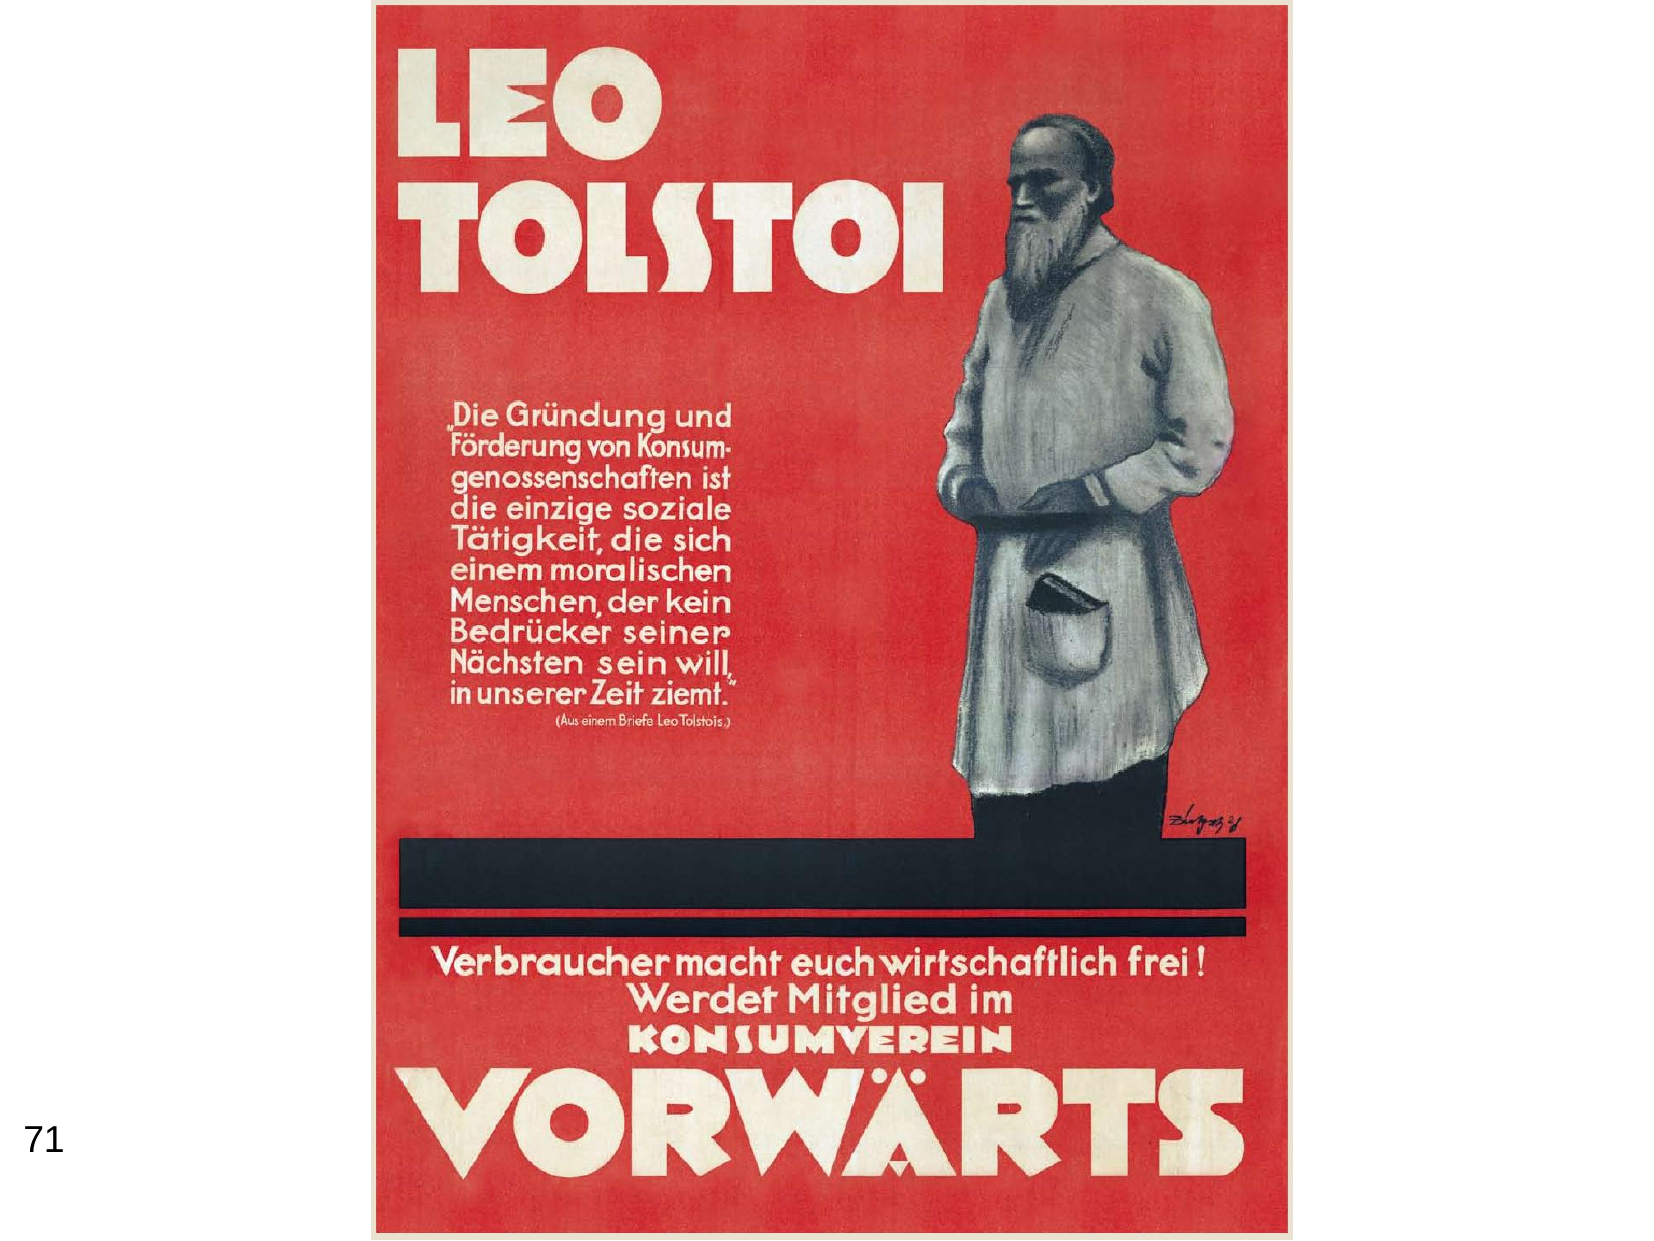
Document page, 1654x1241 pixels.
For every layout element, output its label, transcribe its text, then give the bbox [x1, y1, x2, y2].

picture [371, 0, 1293, 1240]
text_box <Foliennummer> [8, 1111, 322, 1182]
